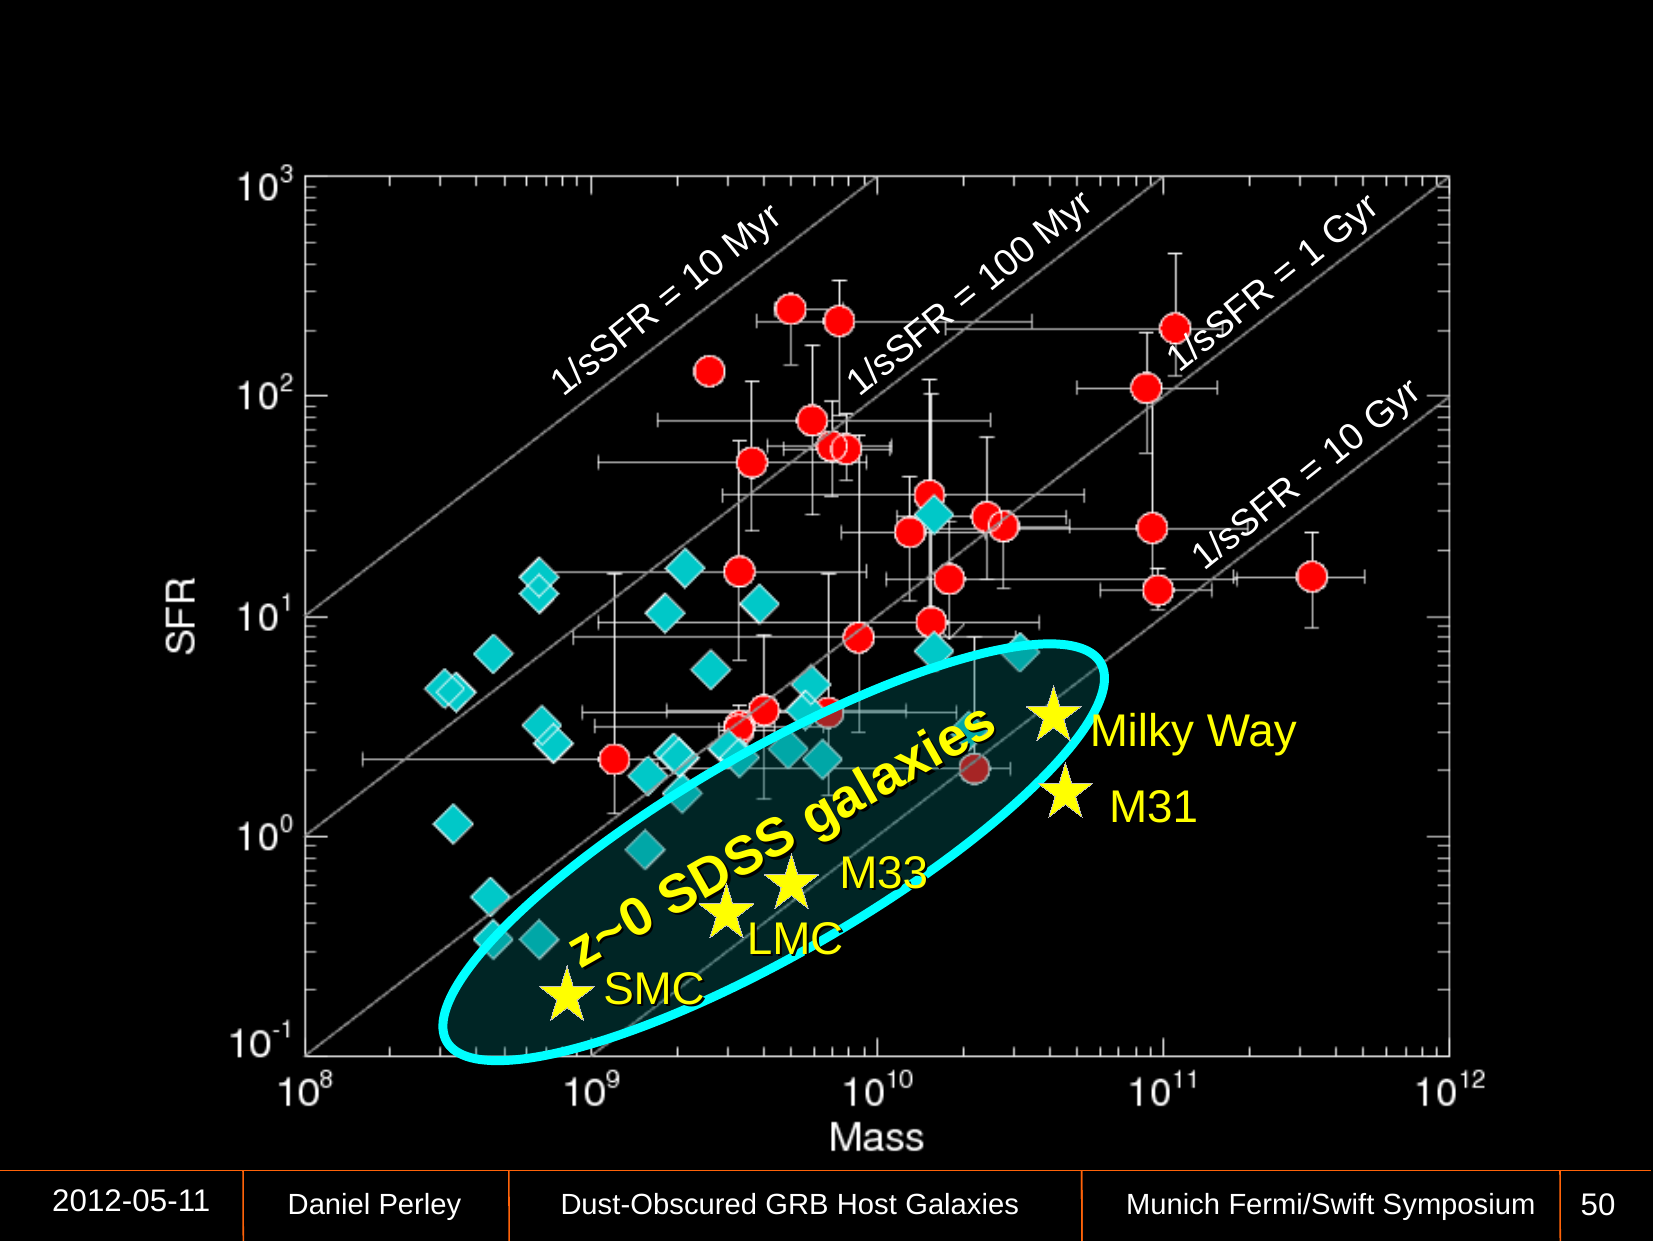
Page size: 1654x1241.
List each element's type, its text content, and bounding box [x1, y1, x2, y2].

picture [150, 145, 1501, 1153]
text_box M33 [824, 839, 945, 906]
text_box 1/sSFR = 100 Myr [821, 156, 1165, 464]
text_box Milky Way [1075, 697, 1422, 764]
text_box LMC [732, 905, 891, 972]
text_box z~0 SDSS galaxies [516, 661, 1042, 986]
text_box [647, 853, 824, 955]
text_box SMC [588, 955, 758, 1022]
text_box M31 [1094, 773, 1441, 841]
text_box 1/sSFR = 1 Gyr [1141, 162, 1412, 395]
text_box [442, 643, 1105, 1061]
text_box 1/sSFR = 10 Myr [526, 156, 870, 464]
text_box 1/sSFR = 10 Gyr [1167, 349, 1481, 631]
